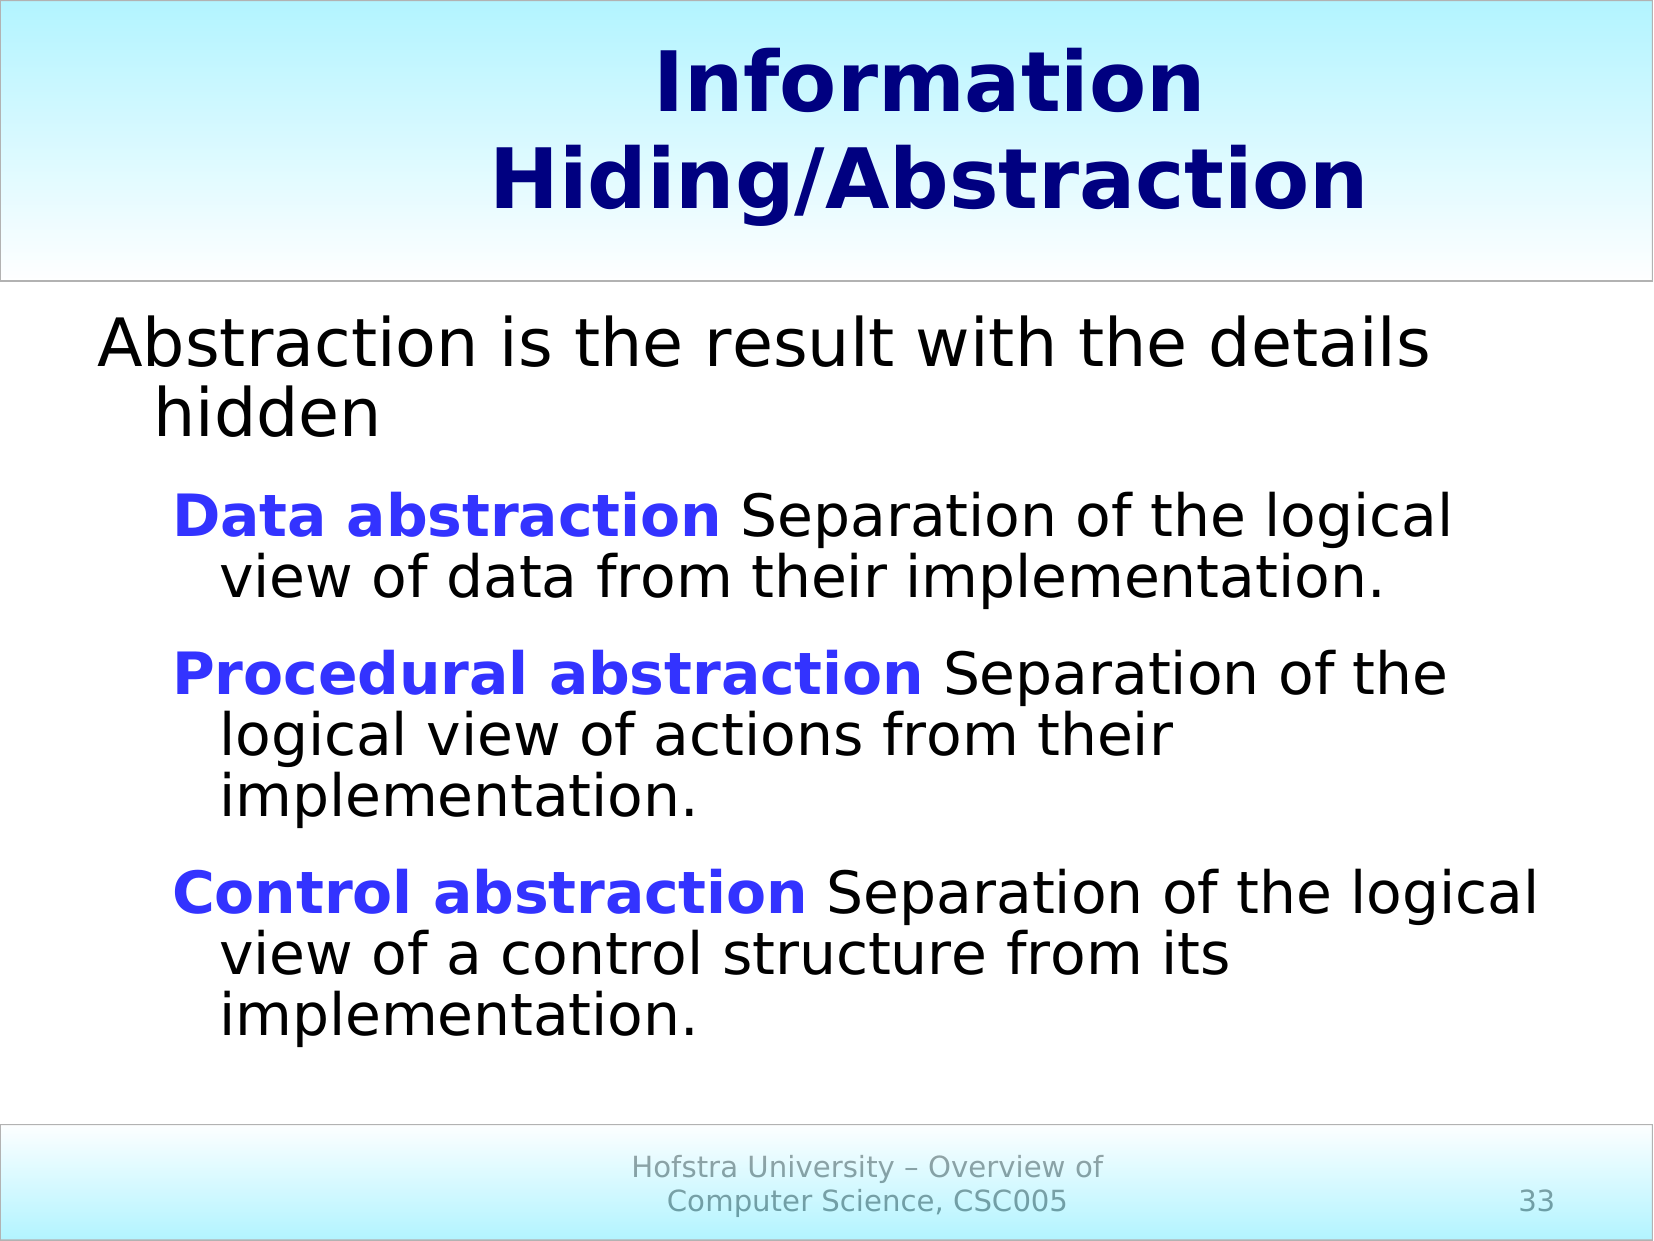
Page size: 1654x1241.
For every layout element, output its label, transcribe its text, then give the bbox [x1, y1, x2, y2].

title Information Hiding/Abstraction [247, 12, 1612, 250]
list Abstraction is the result with the details hidden Data abstraction Separation of the logical view of data from their implementation. Procedural abstraction Separation of the logical view of actions from their implementation. Control abstraction Separation of the logical view of a control structure from its implementation. [82, 303, 1571, 1225]
